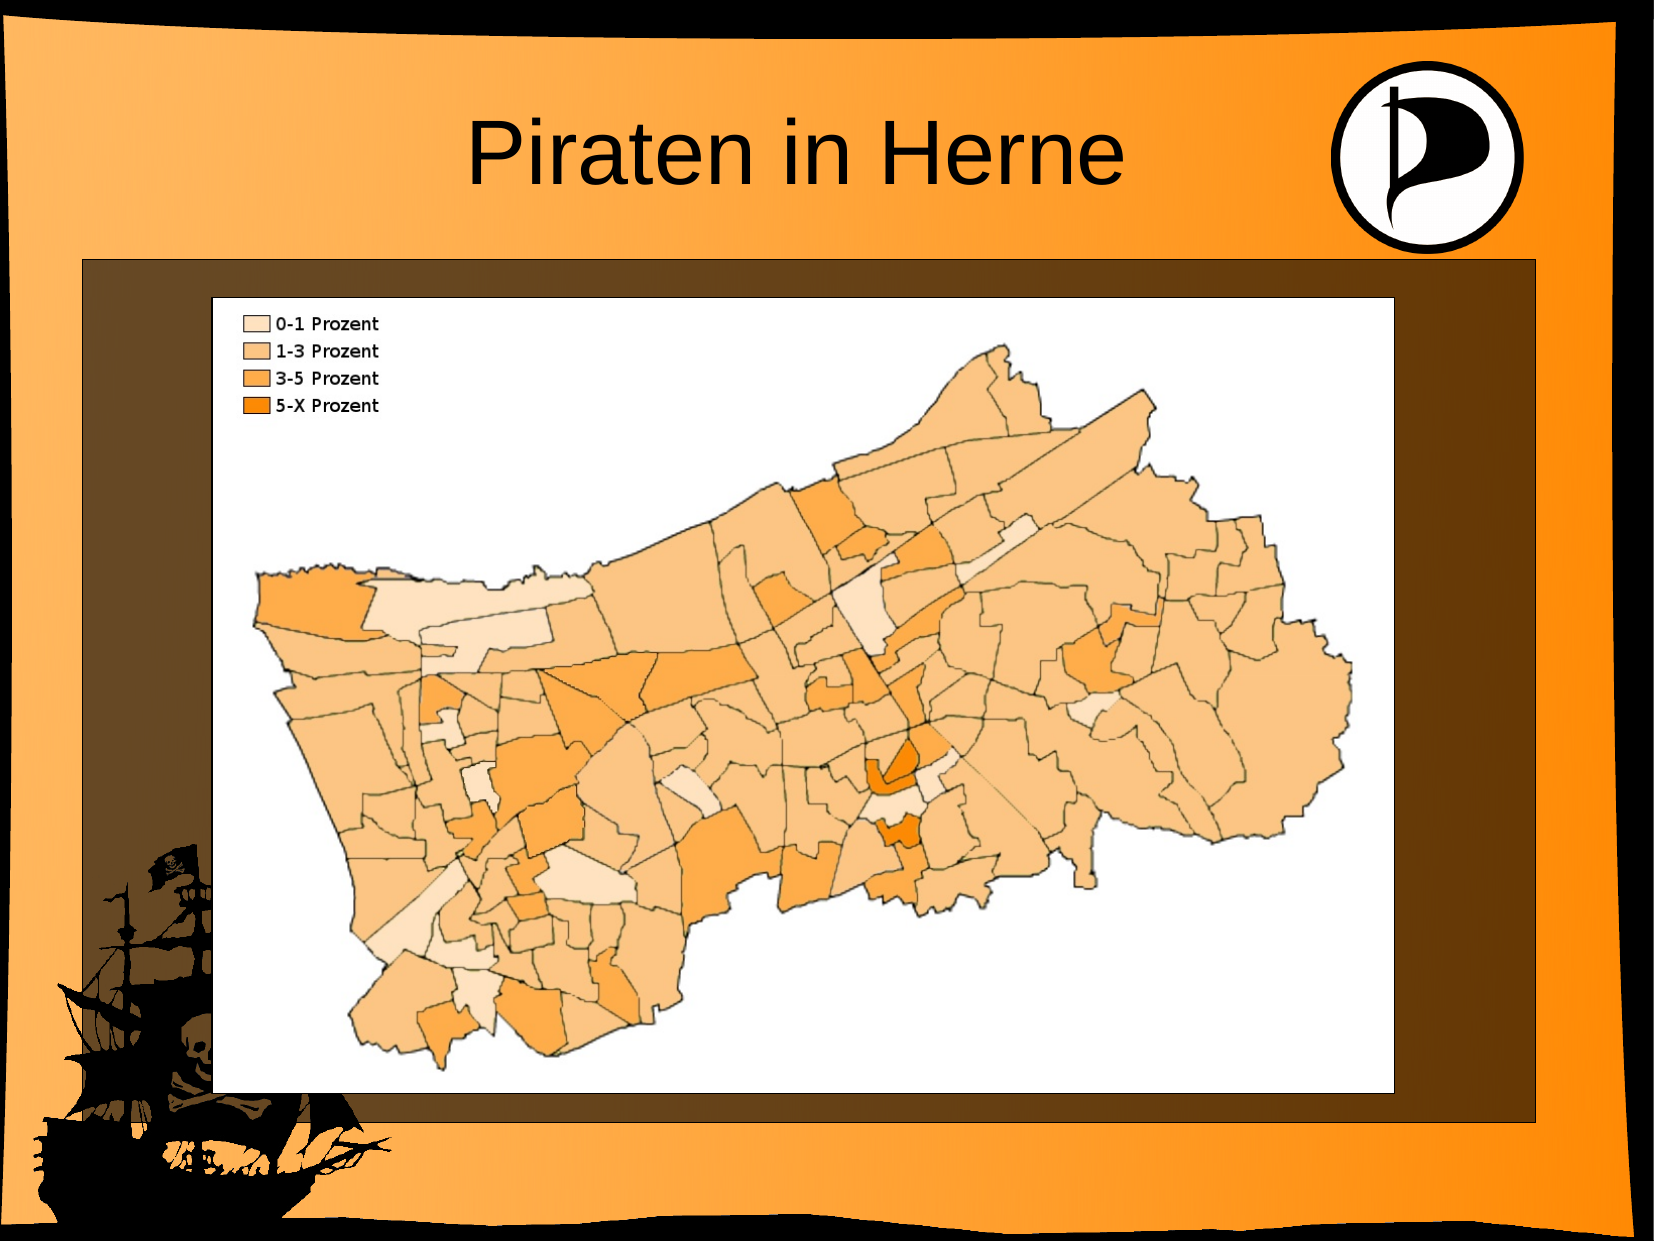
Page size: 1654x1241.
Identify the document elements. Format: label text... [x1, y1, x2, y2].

text_box [82, 259, 1536, 1123]
picture [1, 16, 1634, 1241]
title Piraten in Herne [82, 49, 1512, 257]
